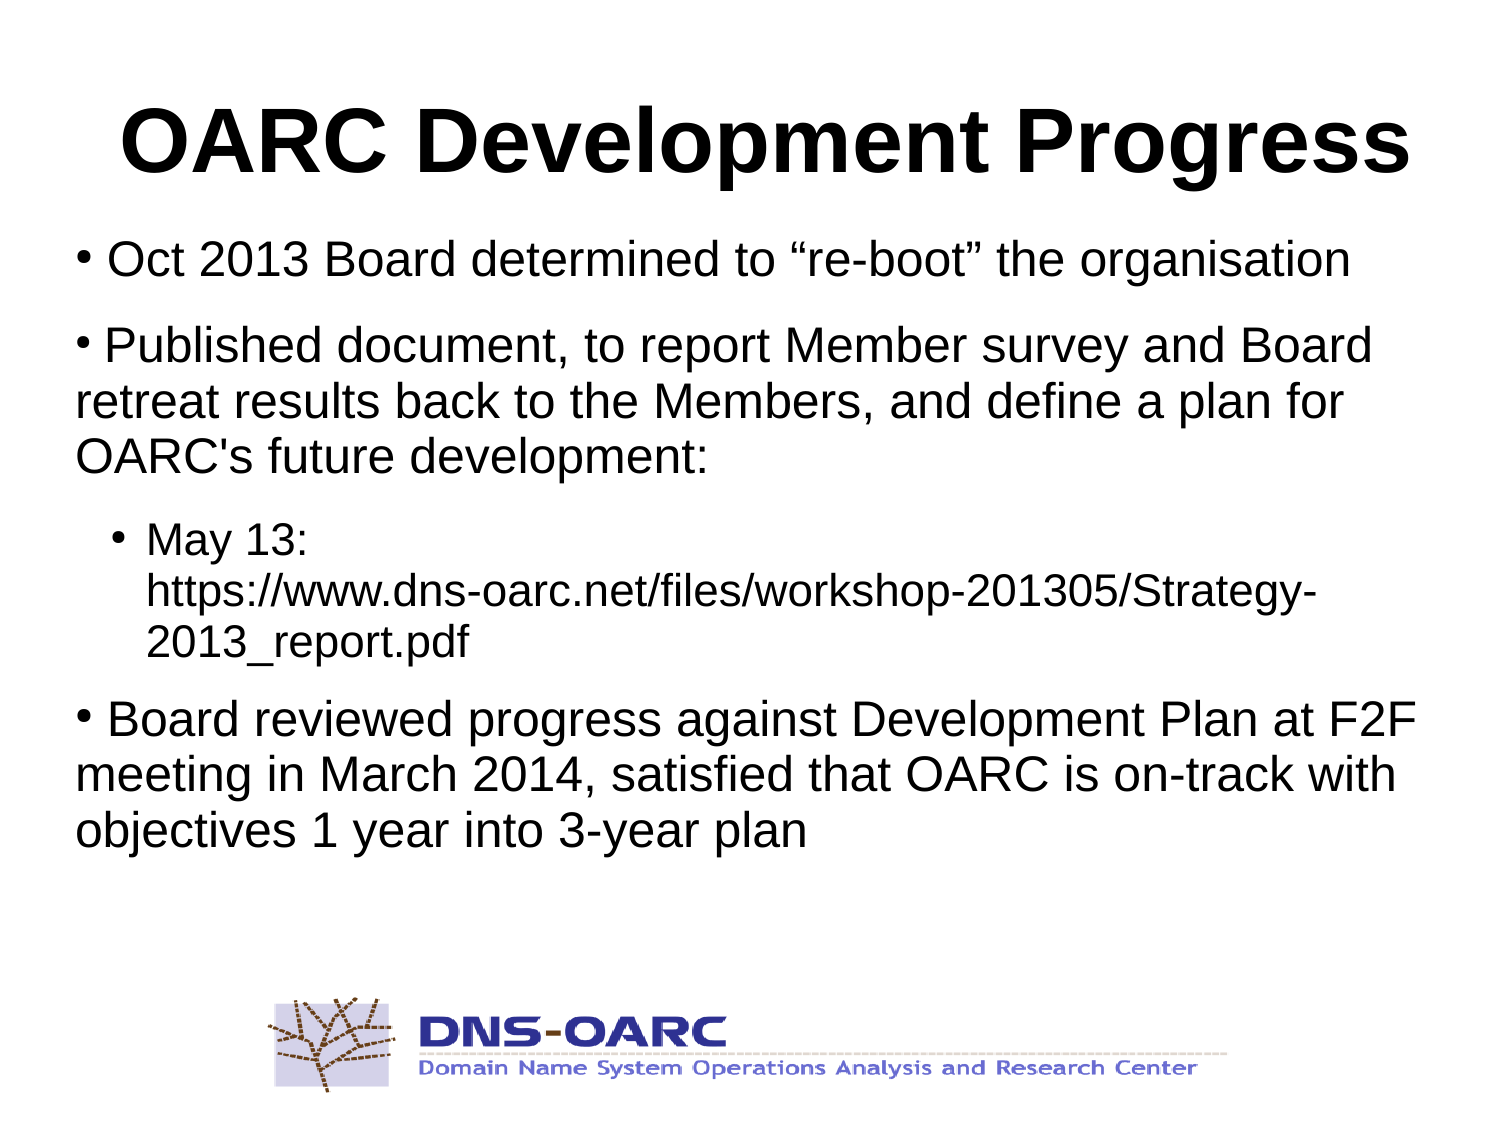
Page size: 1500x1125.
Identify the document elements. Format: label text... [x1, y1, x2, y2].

list Oct 2013 Board determined to “re-boot” the organisation Published document, to report Member survey and Board retreat results back to the Members, and define a plan for OARC's future development: May 13: https://www.dns-oarc.net/files/workshop-201305/Strategy-2013_report.pdf Board reviewed progress against Development Plan at F2F meeting in March 2014, satisfied that OARC is on-track with objectives 1 year into 3-year plan [75, 227, 1426, 881]
title OARC Development Progress [75, 44, 1426, 227]
picture [214, 991, 1259, 1099]
